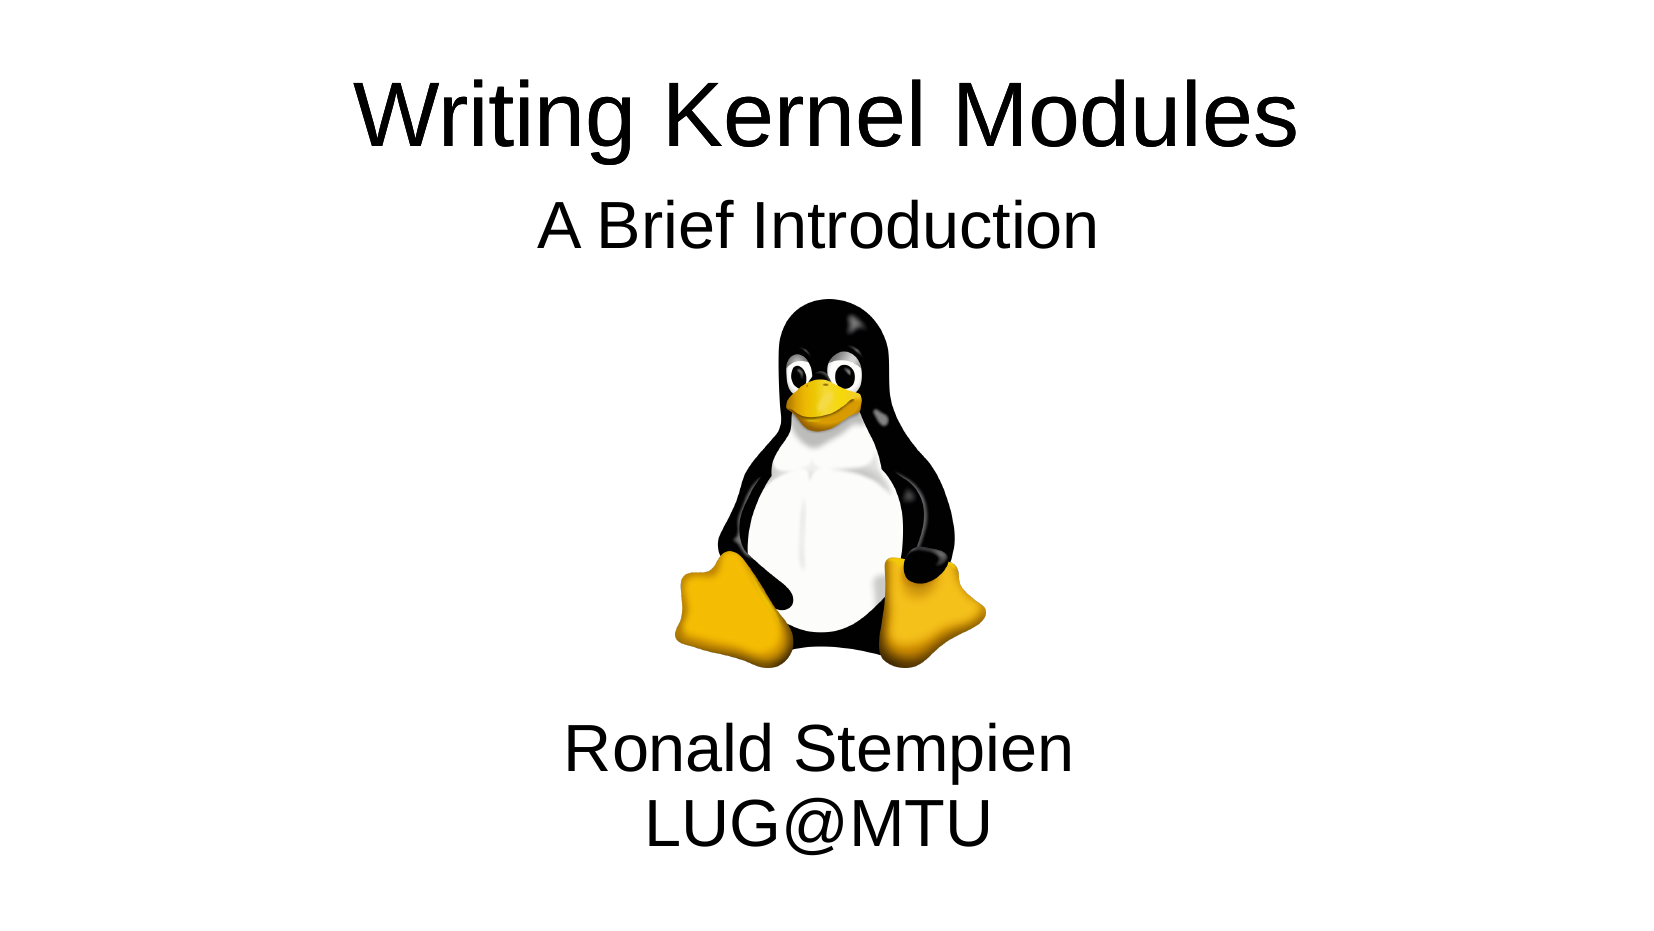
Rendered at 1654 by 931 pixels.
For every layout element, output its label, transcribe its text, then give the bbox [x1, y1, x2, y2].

title A Brief Introduction Ronald Stempien LUG@MTU [75, 187, 1564, 861]
title Writing Kernel Modules [82, 37, 1571, 193]
picture [675, 299, 986, 668]
